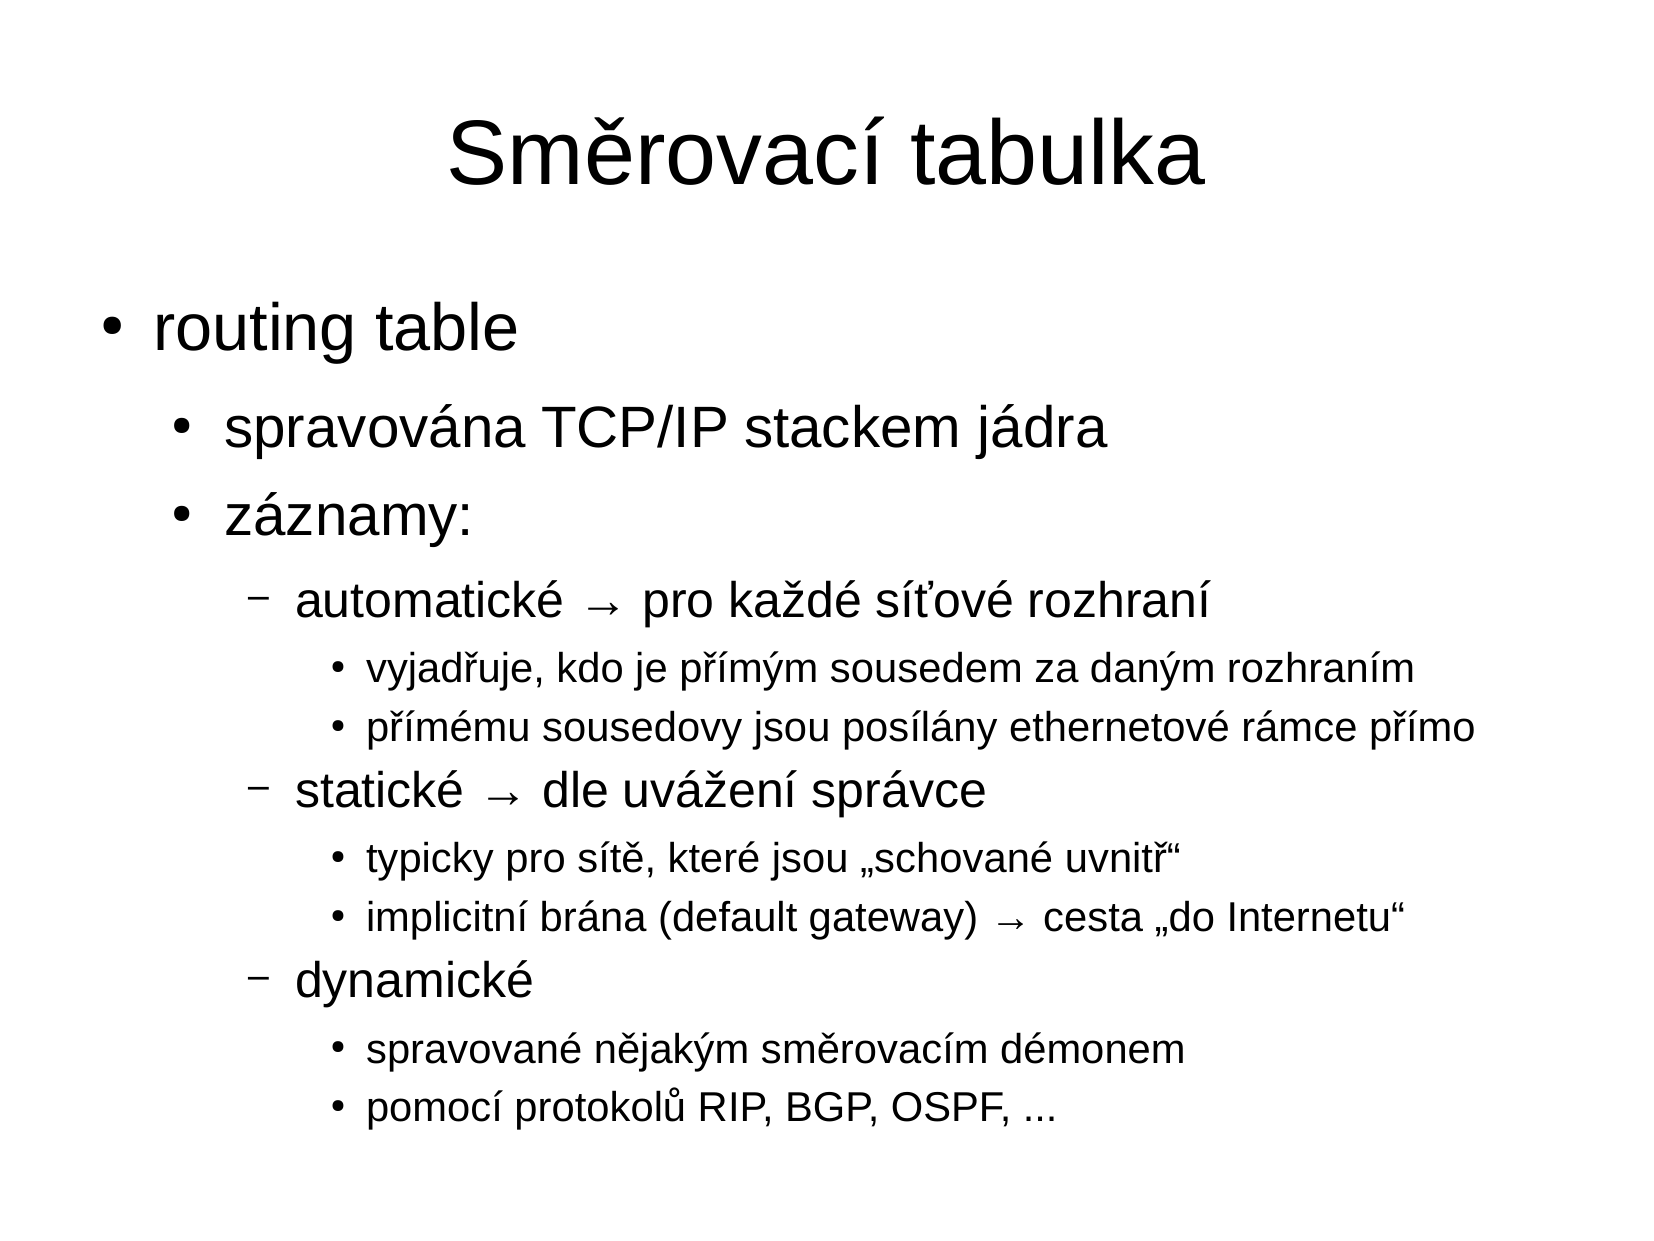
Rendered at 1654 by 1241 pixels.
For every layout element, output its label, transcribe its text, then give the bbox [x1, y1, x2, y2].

title Směrovací tabulka [82, 49, 1571, 257]
list routing table spravována TCP/IP stackem jádra záznamy: automatické → pro každé síťové rozhraní vyjadřuje, kdo je přímým sousedem za daným rozhraním přímému sousedovy jsou posílány ethernetové rámce přímo statické → dle uvážení správce typicky pro sítě, které jsou „schované uvnitř“ implicitní brána (default gateway) → cesta „do Internetu“ dynamické spravované nějakým směrovacím démonem pomocí protokolů RIP, BGP, OSPF, ... [82, 290, 1571, 1131]
